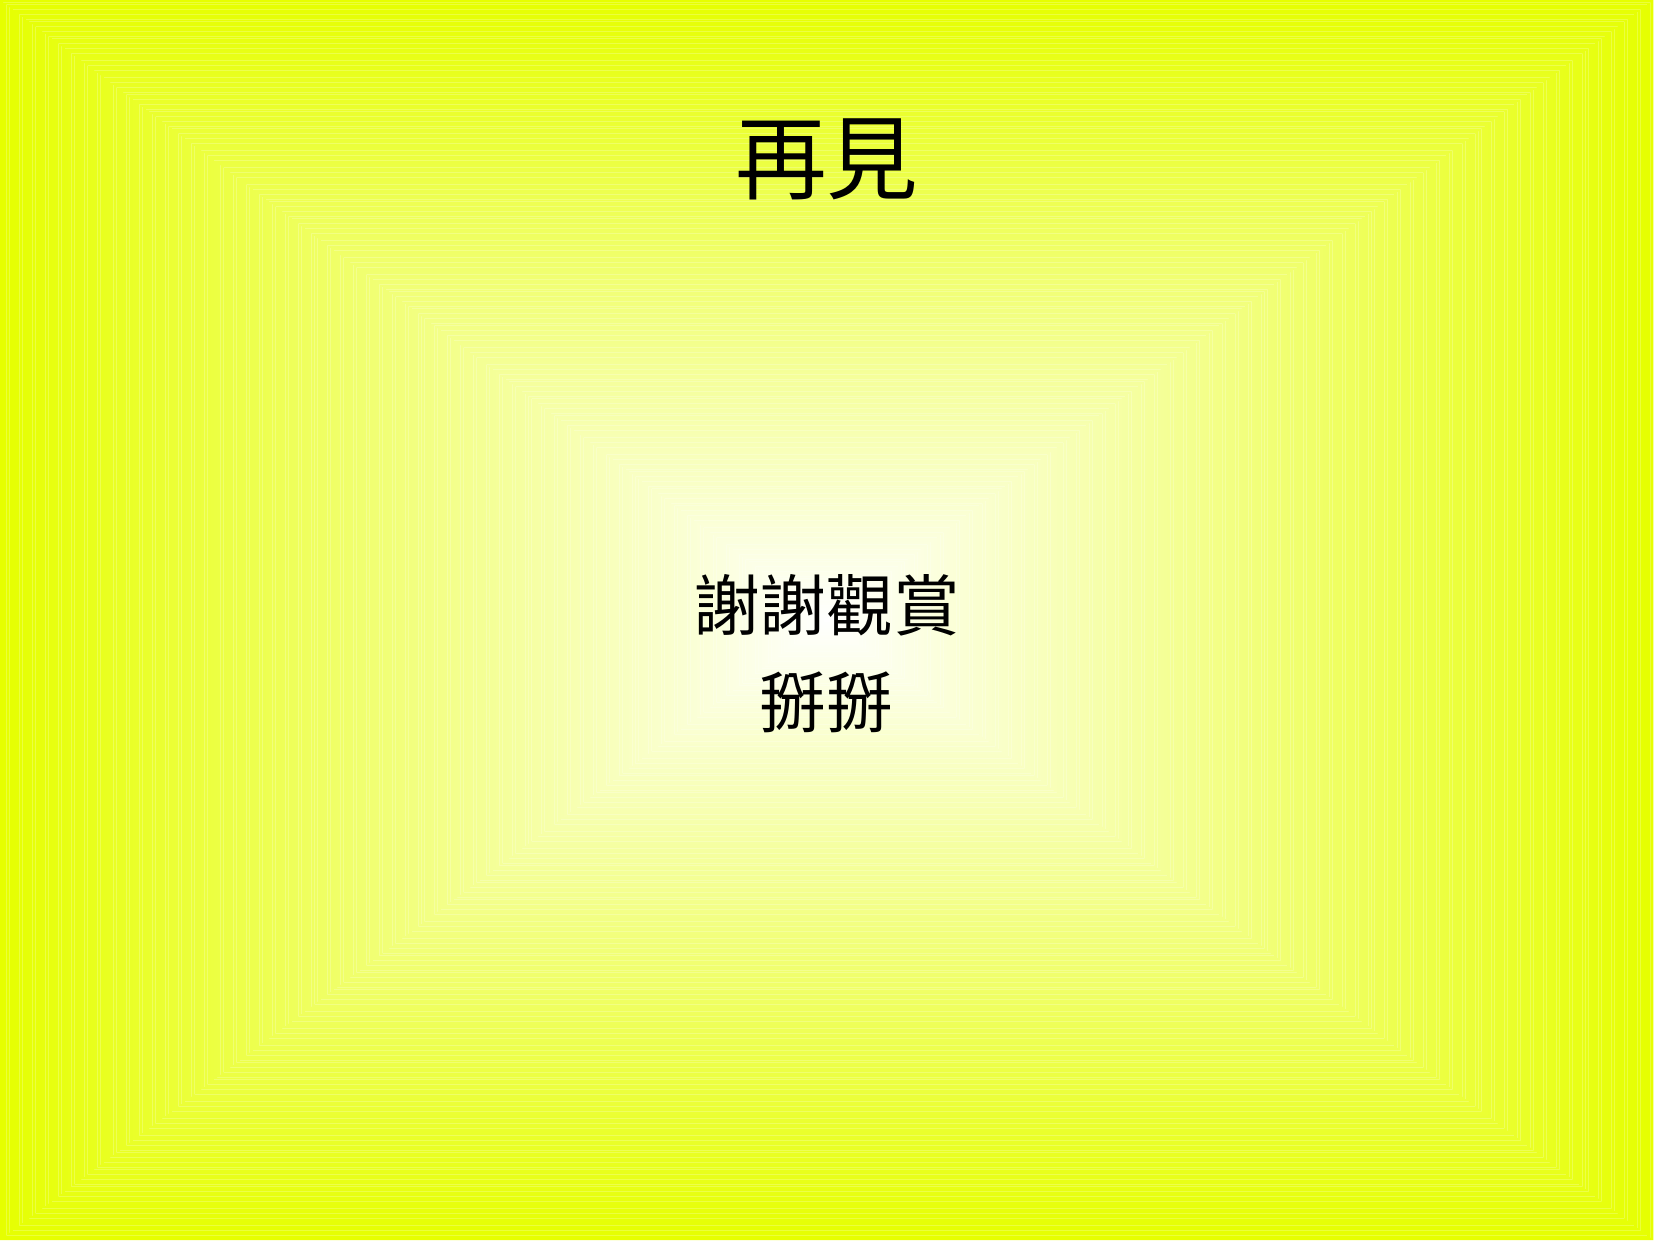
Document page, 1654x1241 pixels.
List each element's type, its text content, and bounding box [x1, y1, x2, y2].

title 再見 [82, 49, 1571, 257]
subtitle 謝謝觀賞 掰掰 [82, 290, 1571, 1010]
title 再見 [163, 119, 1491, 257]
